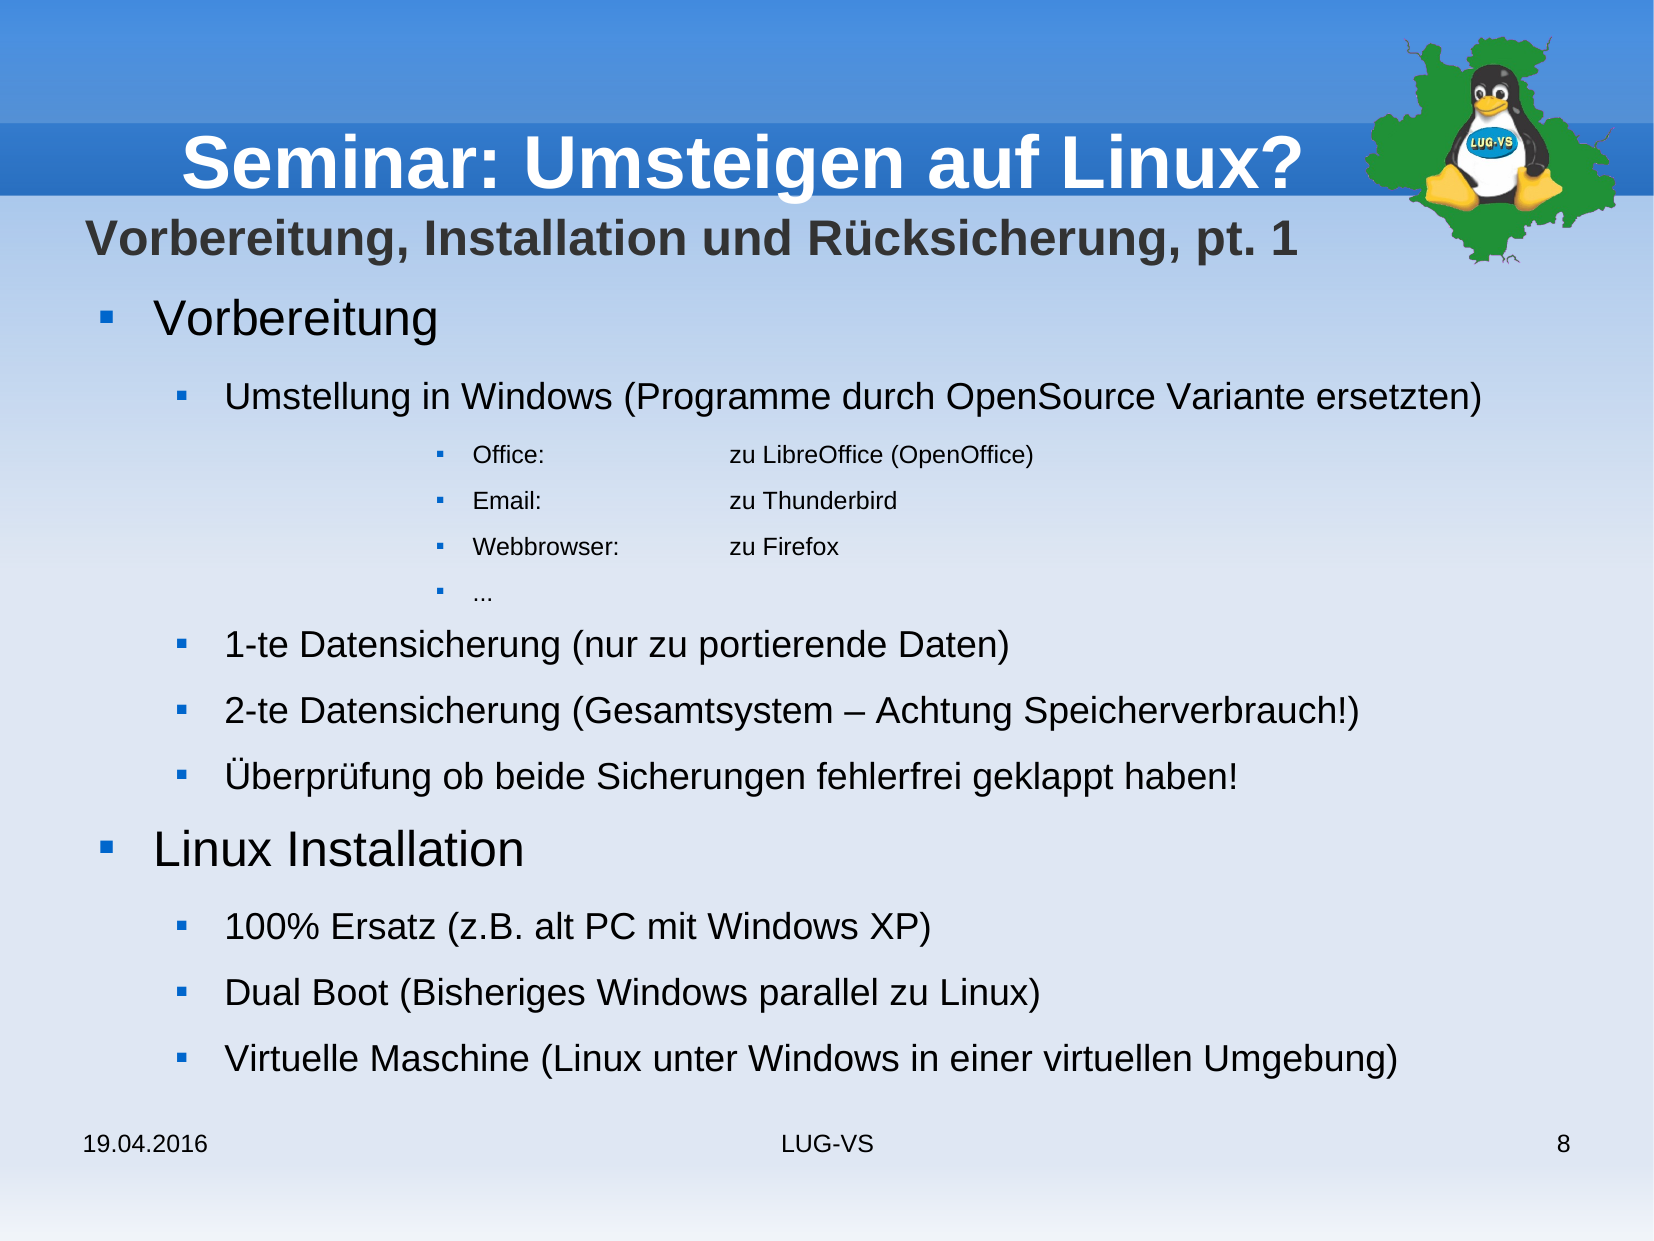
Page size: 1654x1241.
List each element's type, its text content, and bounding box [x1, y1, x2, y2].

title Seminar: Umsteigen auf Linux? [0, 59, 1489, 267]
picture [0, 0, 1654, 1241]
list Vorbereitung Umstellung in Windows (Programme durch OpenSource Variante ersetzten) Office: zu LibreOffice (OpenOffice) Email: zu Thunderbird Webbrowser: zu Firefox ... 1-te Datensicherung (nur zu portierende Daten) 2-te Datensicherung (Gesamtsystem – Achtung Speicherverbrauch!) Überprüfung ob beide Sicherungen fehlerfrei geklappt haben! Linux Installation 100% Ersatz (z.B. alt PC mit Windows XP) Dual Boot (Bisheriges Windows parallel zu Linux) Virtuelle Maschine (Linux unter Windows in einer virtuellen Umgebung) [82, 290, 1571, 1160]
text_box Vorbereitung, Installation und Rücksicherung, pt. 1 [14, 209, 1418, 267]
picture [1489, 137, 1512, 149]
